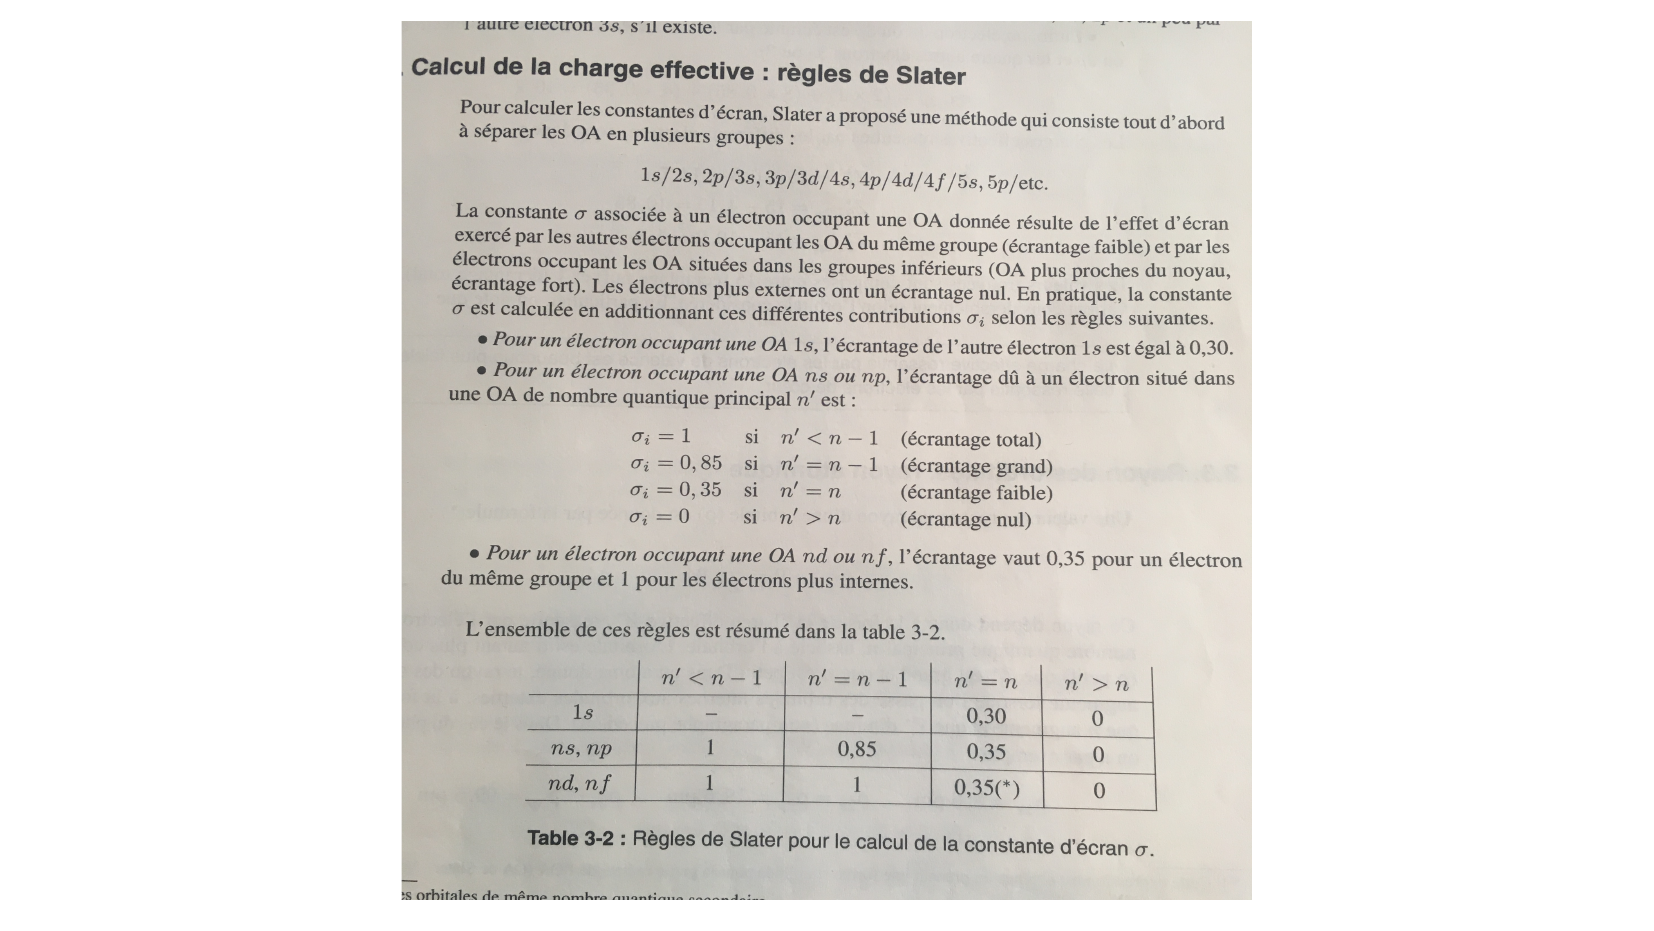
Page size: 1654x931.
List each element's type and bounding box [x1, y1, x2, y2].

picture [401, 21, 1252, 900]
